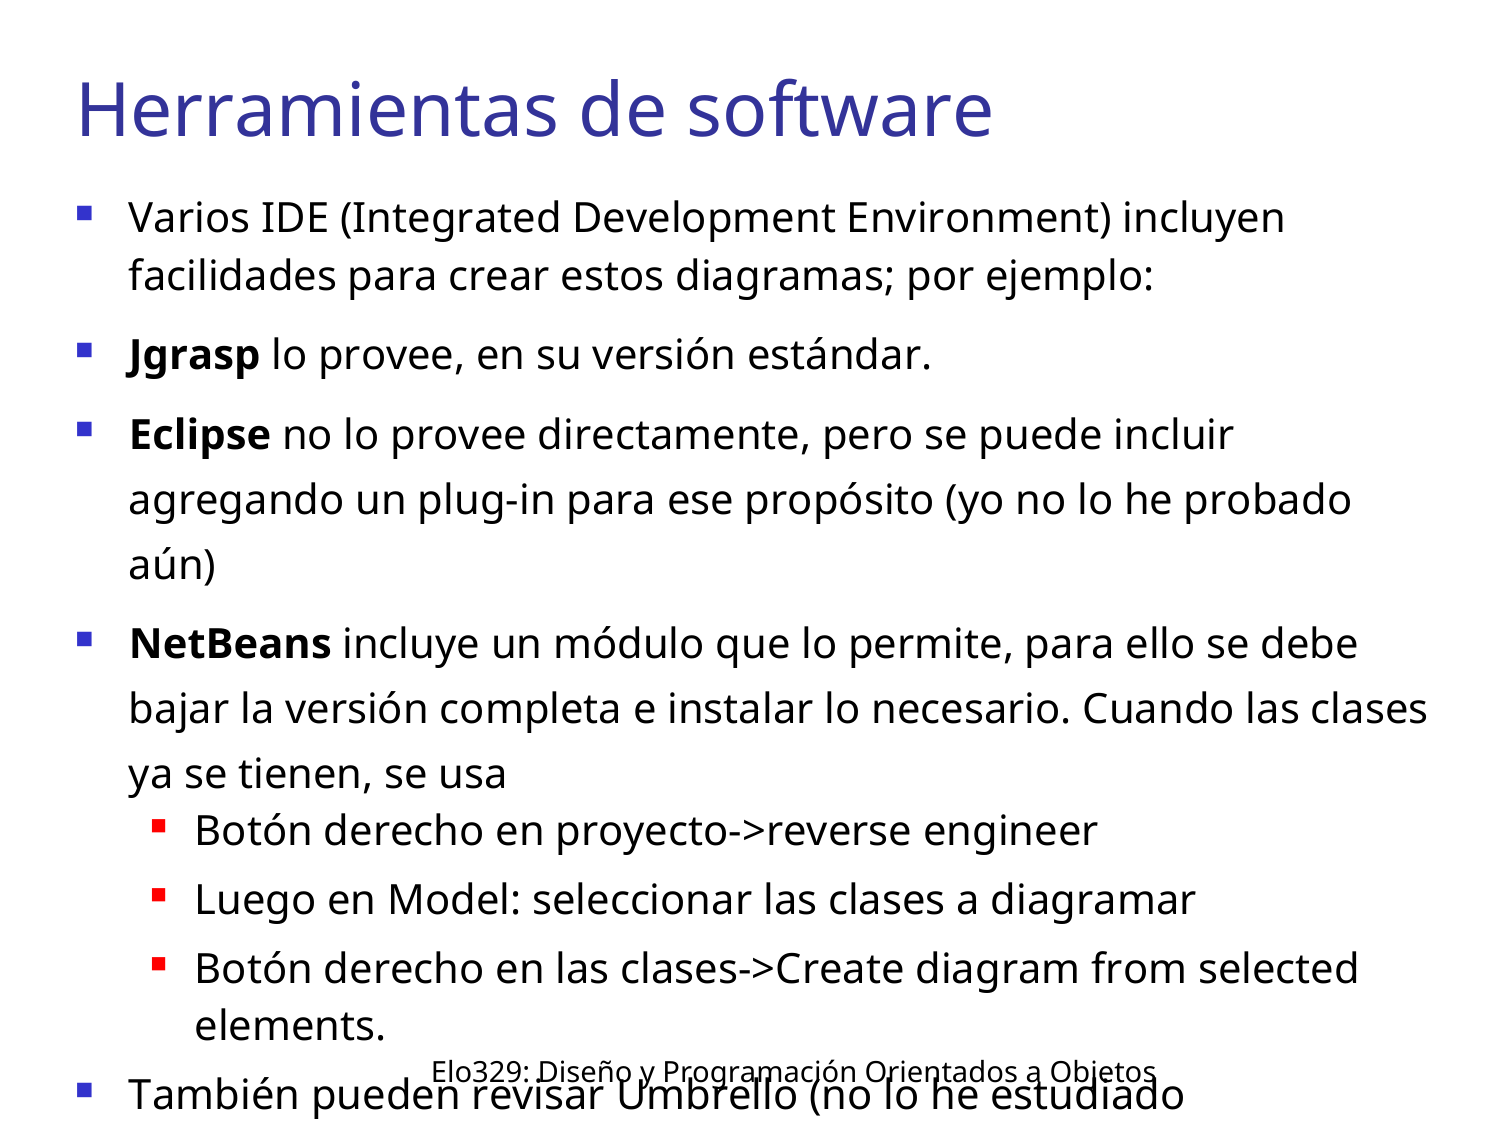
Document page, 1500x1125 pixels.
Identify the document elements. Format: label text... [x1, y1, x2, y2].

title Herramientas de software [75, 25, 1449, 188]
list Varios IDE (Integrated Development Environment) incluyen facilidades para crear estos diagramas; por ejemplo: Jgrasp lo provee, en su versión estándar. Eclipse no lo provee directamente, pero se puede incluir agregando un plug-in para ese propósito (yo no lo he probado aún)‏ NetBeans incluye un módulo que lo permite, para ello se debe bajar la versión completa e instalar lo necesario. Cuando las clases ya se tienen, se usa Botón derecho en proyecto->reverse engineer Luego en Model: seleccionar las clases a diagramar Botón derecho en las clases->Create diagram from selected elements. También pueden revisar Umbrello (no lo he estudiado completamente) [75, 187, 1446, 1051]
